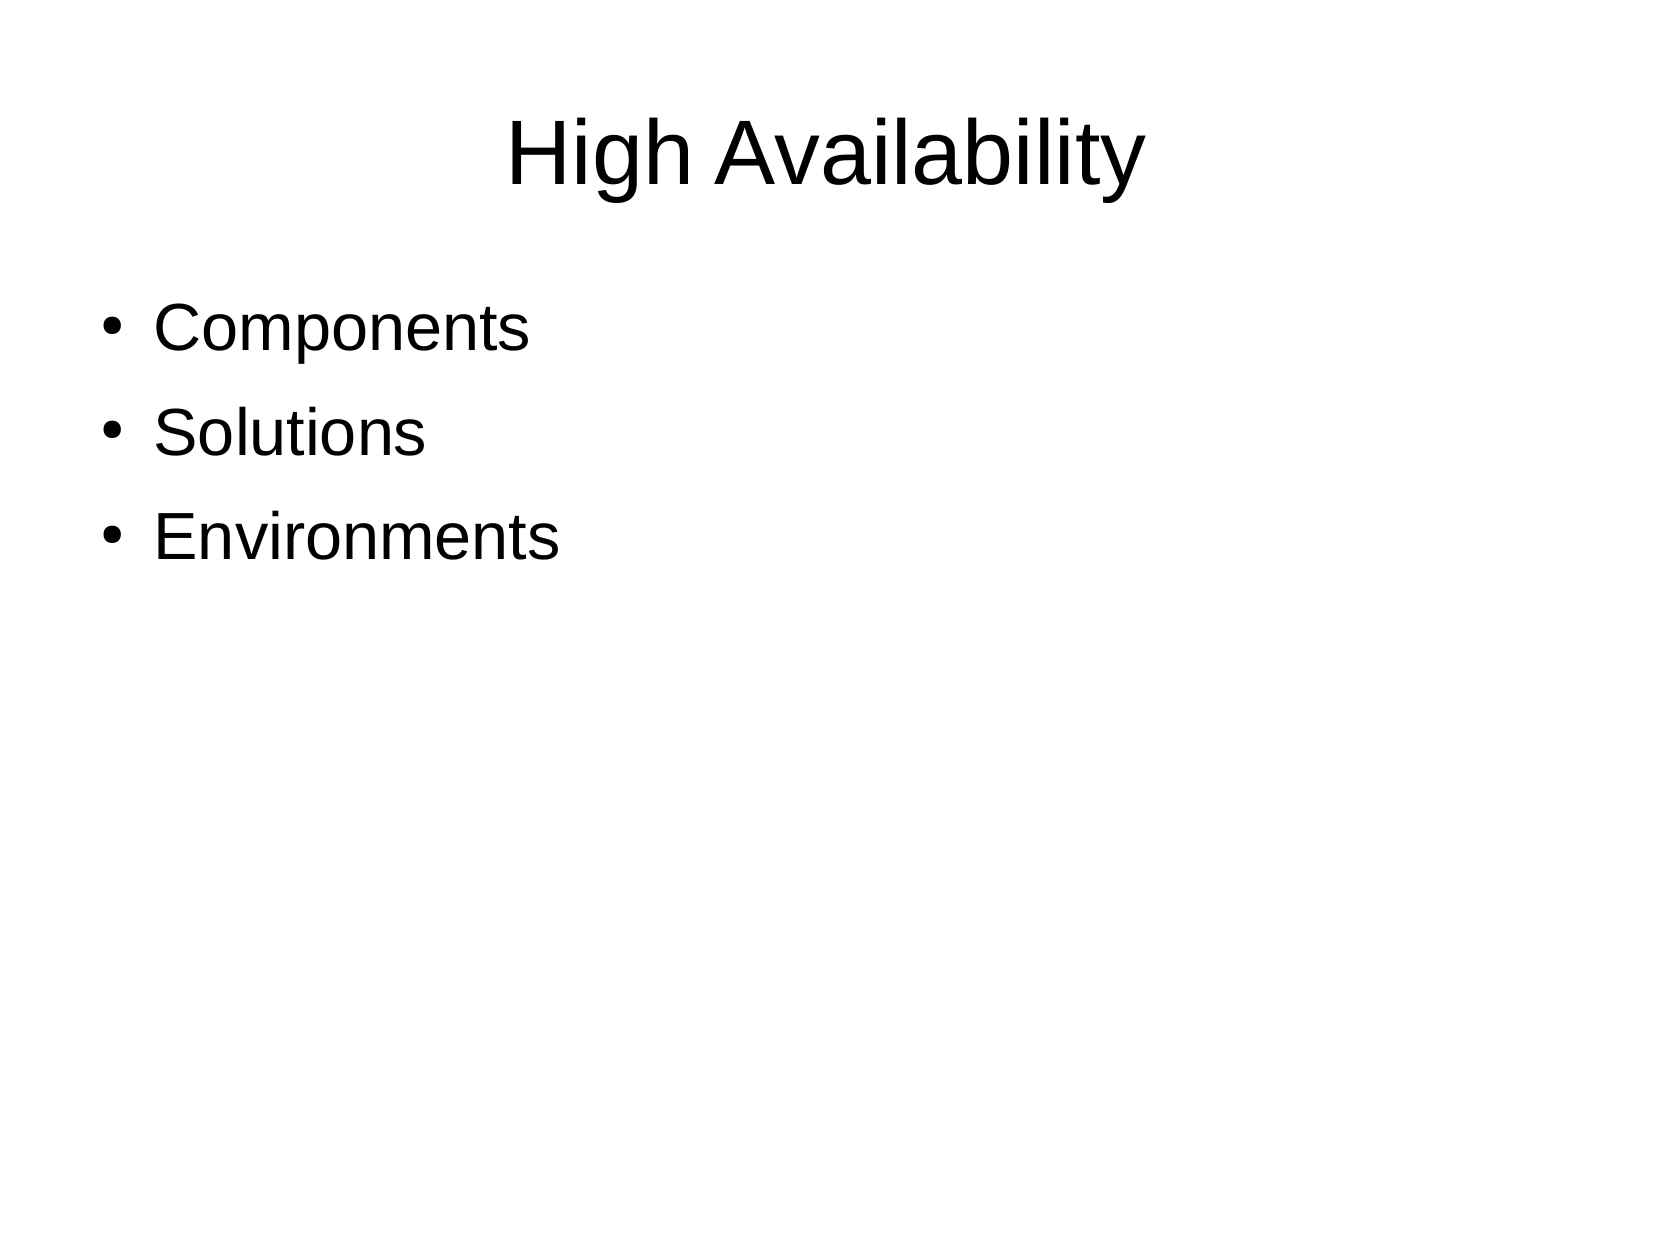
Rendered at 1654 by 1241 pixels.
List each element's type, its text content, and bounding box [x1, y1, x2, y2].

list Components Solutions Environments [82, 290, 1571, 1109]
title High Availability [82, 49, 1571, 257]
